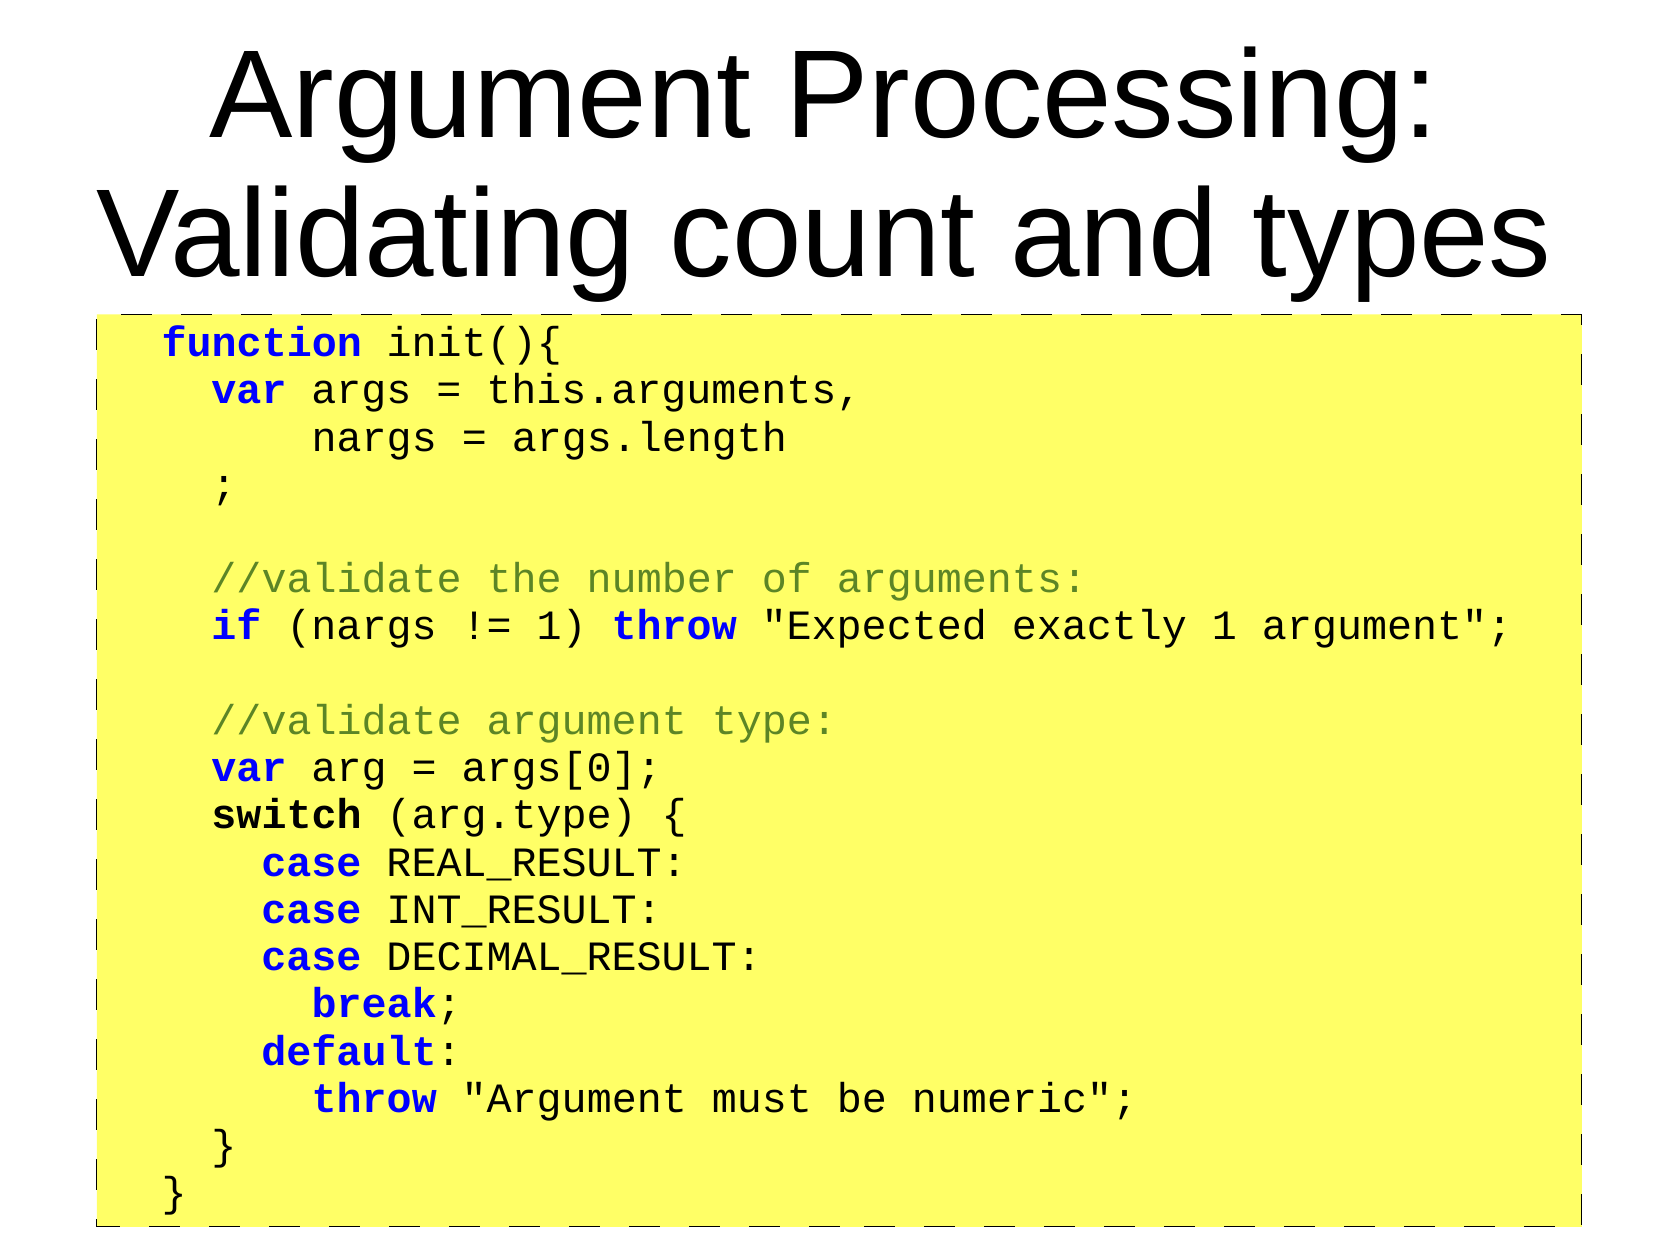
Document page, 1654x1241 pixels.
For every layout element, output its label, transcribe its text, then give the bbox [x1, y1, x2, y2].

title Argument Processing: Validating count and types [80, 23, 1569, 304]
text_box function init(){ var args = this.arguments, nargs = args.length ; //validate the number of arguments: if (nargs != 1) throw "Expected exactly 1 argument"; //validate argument type: var arg = args[0]; switch (arg.type) { case REAL_RESULT: case INT_RESULT: case DECIMAL_RESULT: break; default: throw "Argument must be numeric"; } } [96, 314, 1582, 1227]
